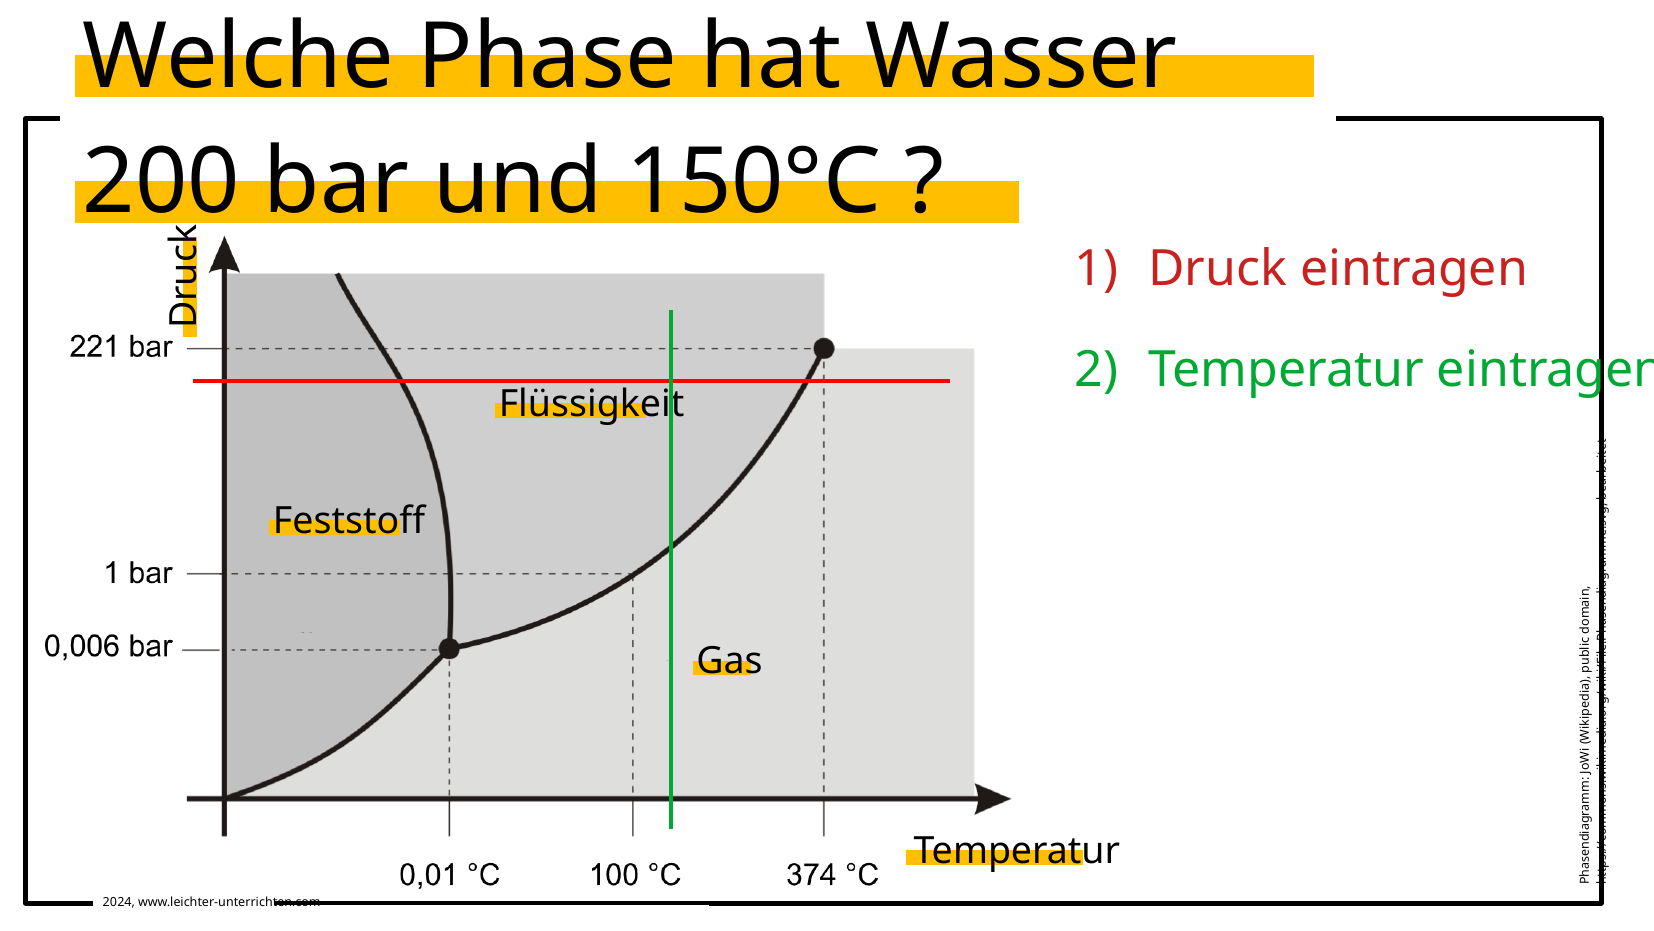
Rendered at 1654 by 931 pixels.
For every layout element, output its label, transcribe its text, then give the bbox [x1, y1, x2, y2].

text_box Phasendiagramm: JoWi (Wikipedia), public domain, https://commons.wikimedia.org/wiki/File:Phasendiagramme.svg, bearbeitet [1568, 219, 1601, 900]
text_box Temperatur [898, 816, 1089, 882]
text_box Druck [148, 236, 215, 344]
title Welche Phase hat Wasser 200 bar und 150°C ? [82, 0, 1571, 241]
text_box Feststoff [258, 486, 406, 552]
text_box Flüssigkeit [483, 383, 659, 435]
text_box 1) Druck eintragen [1059, 224, 1453, 308]
text_box 2) Temperatur eintragen [1059, 325, 1564, 408]
text_box Gas [681, 626, 759, 693]
picture [45, 225, 1049, 889]
picture [177, 225, 194, 233]
text_box Flüssigkeit [483, 369, 659, 379]
